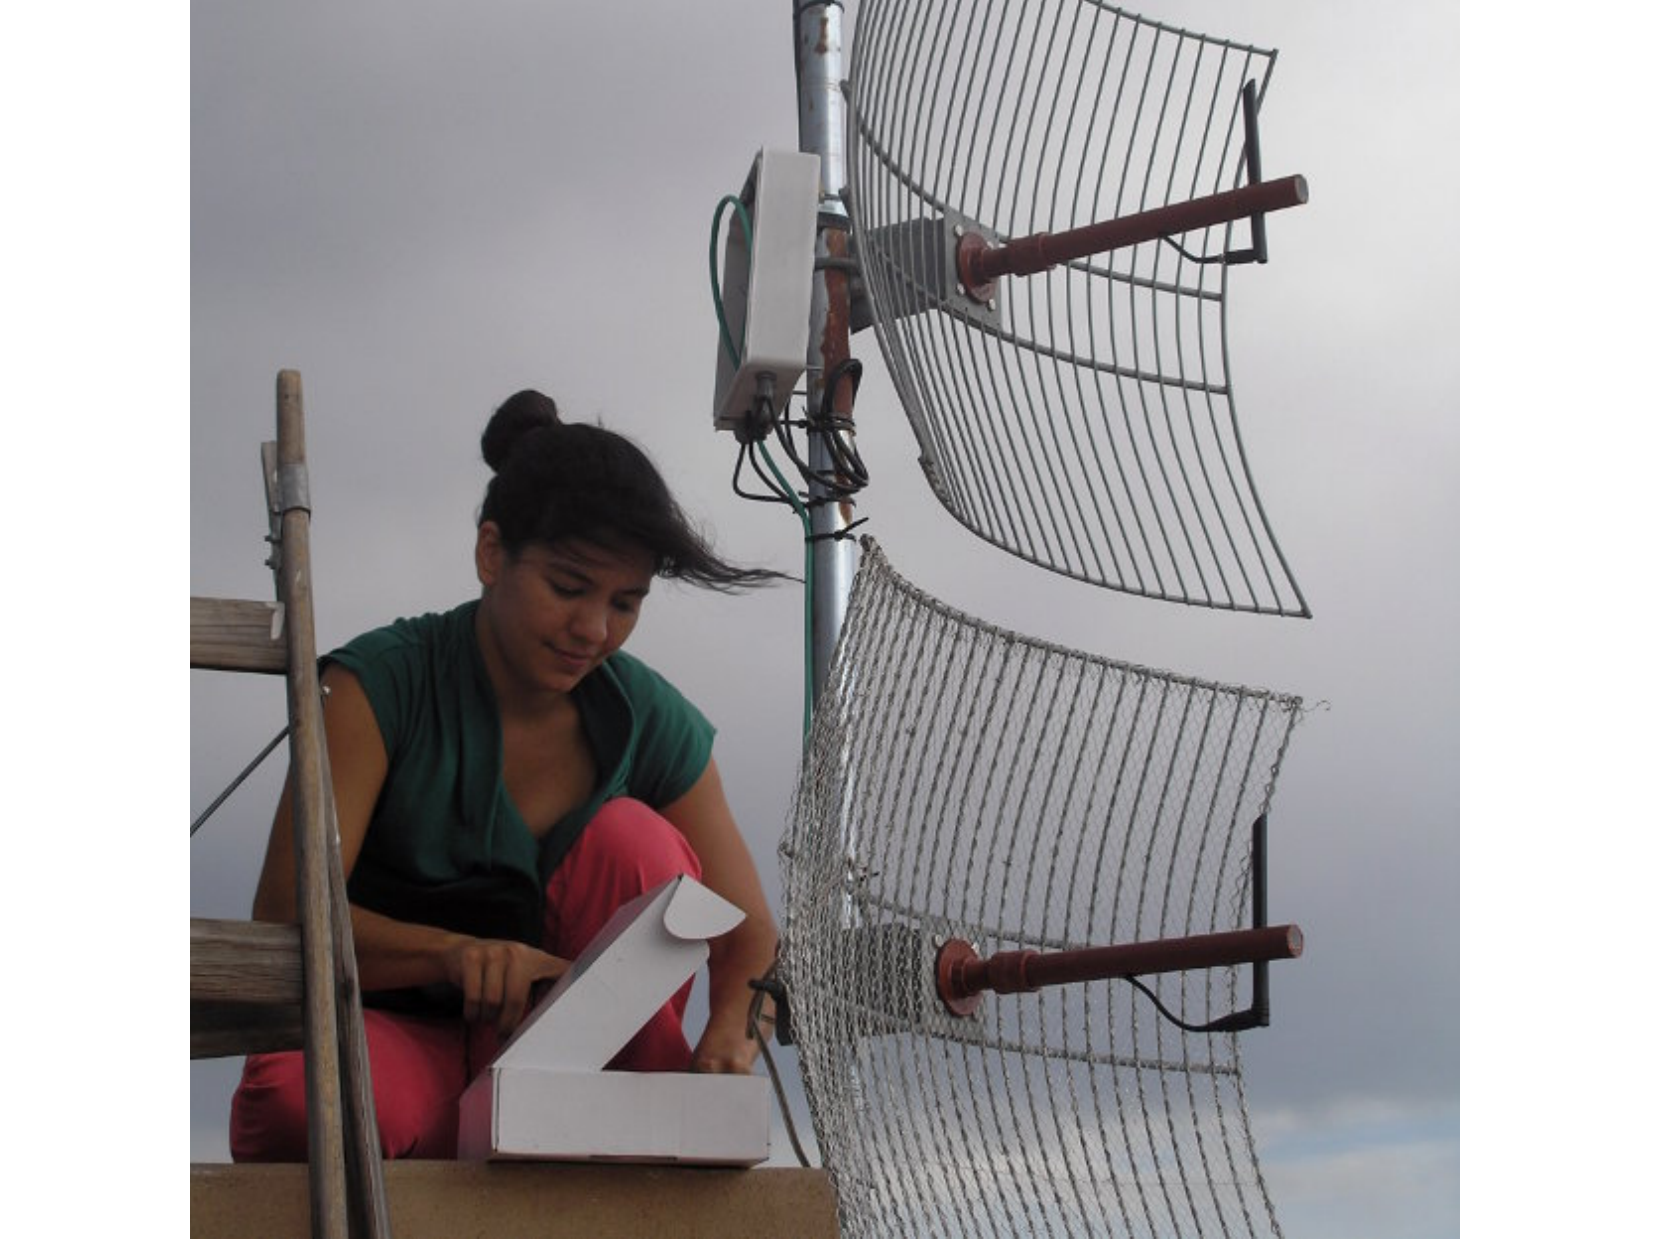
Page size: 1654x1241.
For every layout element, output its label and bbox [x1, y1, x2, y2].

picture [190, 0, 1460, 1239]
